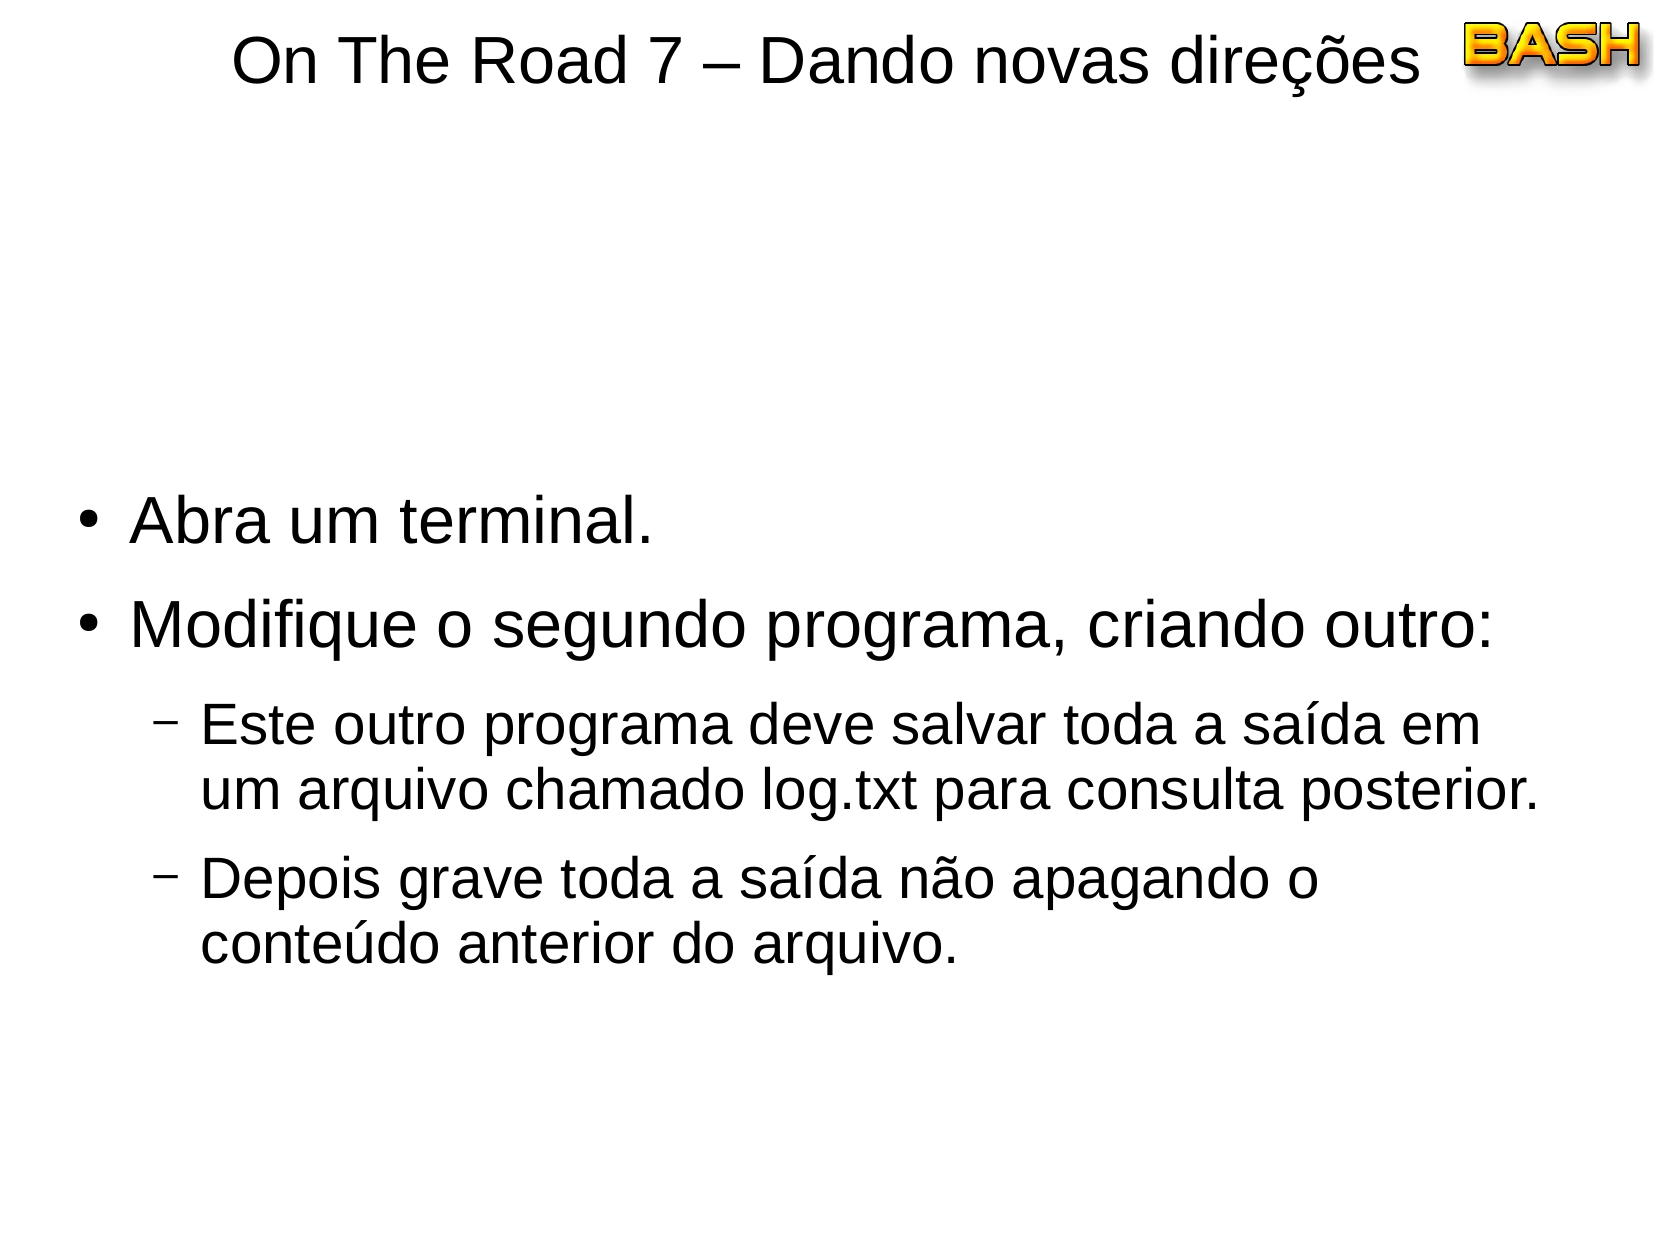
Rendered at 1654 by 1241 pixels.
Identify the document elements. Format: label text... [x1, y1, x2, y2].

picture [1450, 0, 1654, 96]
list Abra um terminal. Modifique o segundo programa, criando outro: Este outro programa deve salvar toda a saída em um arquivo chamado log.txt para consulta posterior. Depois grave toda a saída não apagando o conteúdo anterior do arquivo. [59, 483, 1571, 976]
title On The Road 7 – Dando novas direções [82, 22, 1571, 98]
